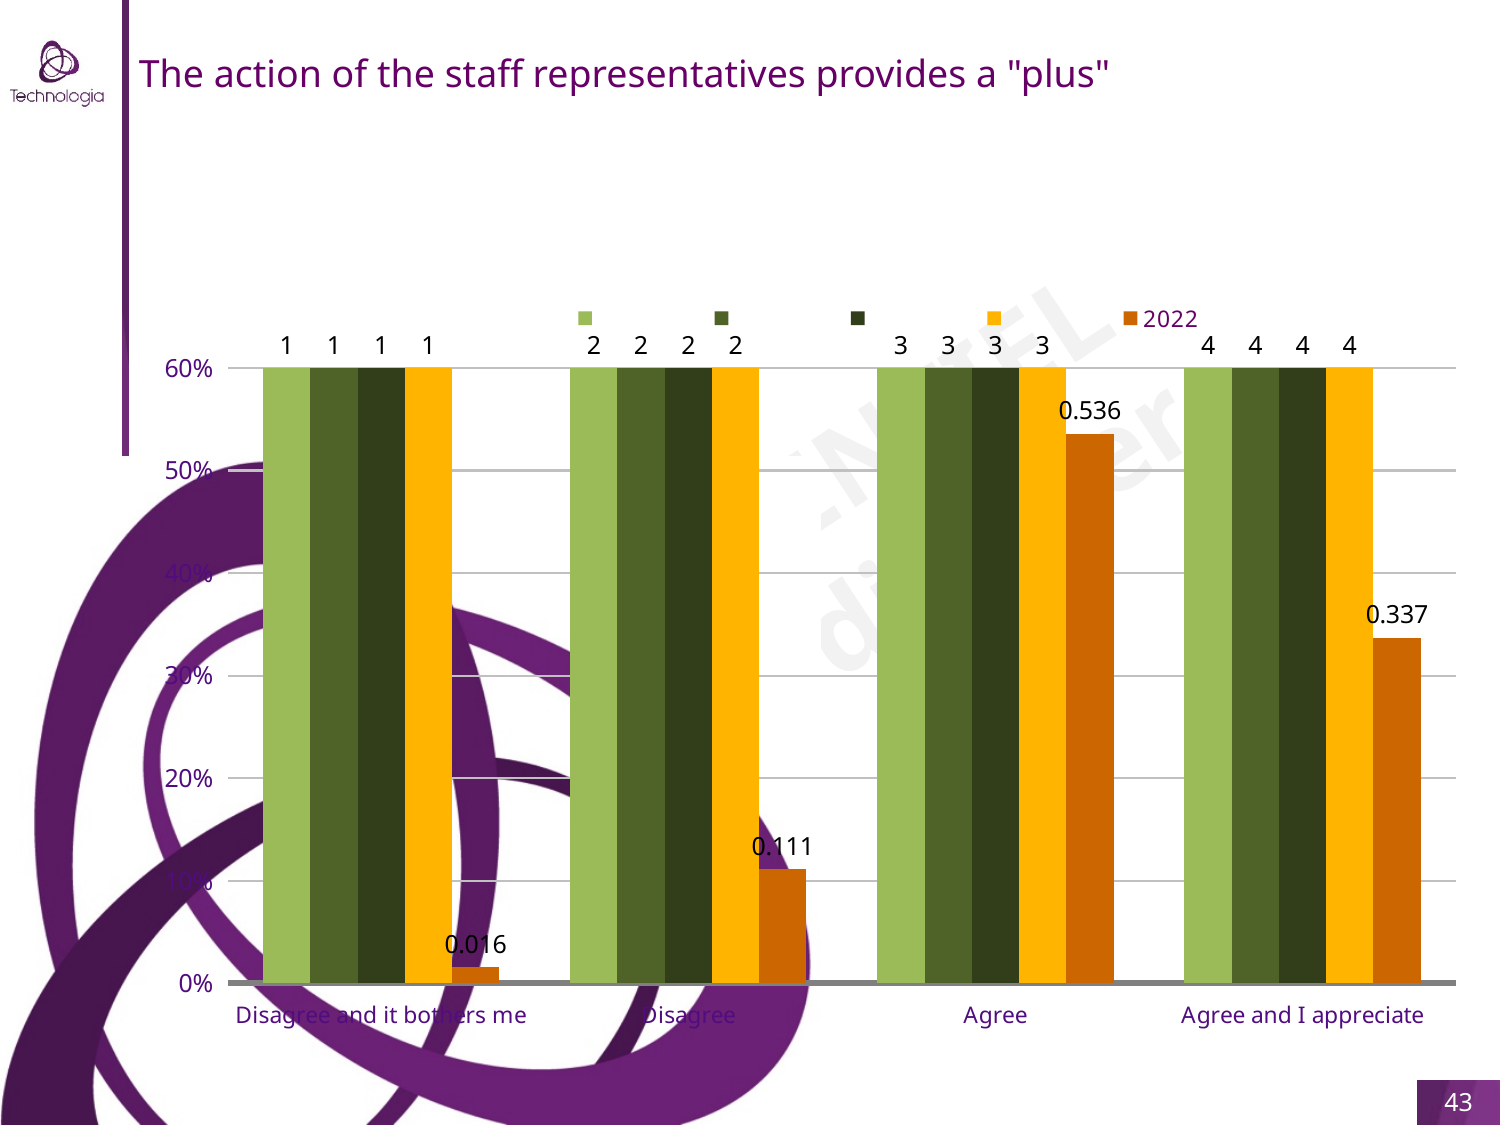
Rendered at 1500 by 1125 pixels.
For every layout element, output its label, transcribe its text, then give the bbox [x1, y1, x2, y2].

chart [123, 215, 1460, 1083]
picture [1417, 1080, 1500, 1125]
picture [0, 33, 113, 114]
title The action of the staff representatives provides a "plus" [123, 42, 1282, 185]
picture [0, 0, 821, 1125]
